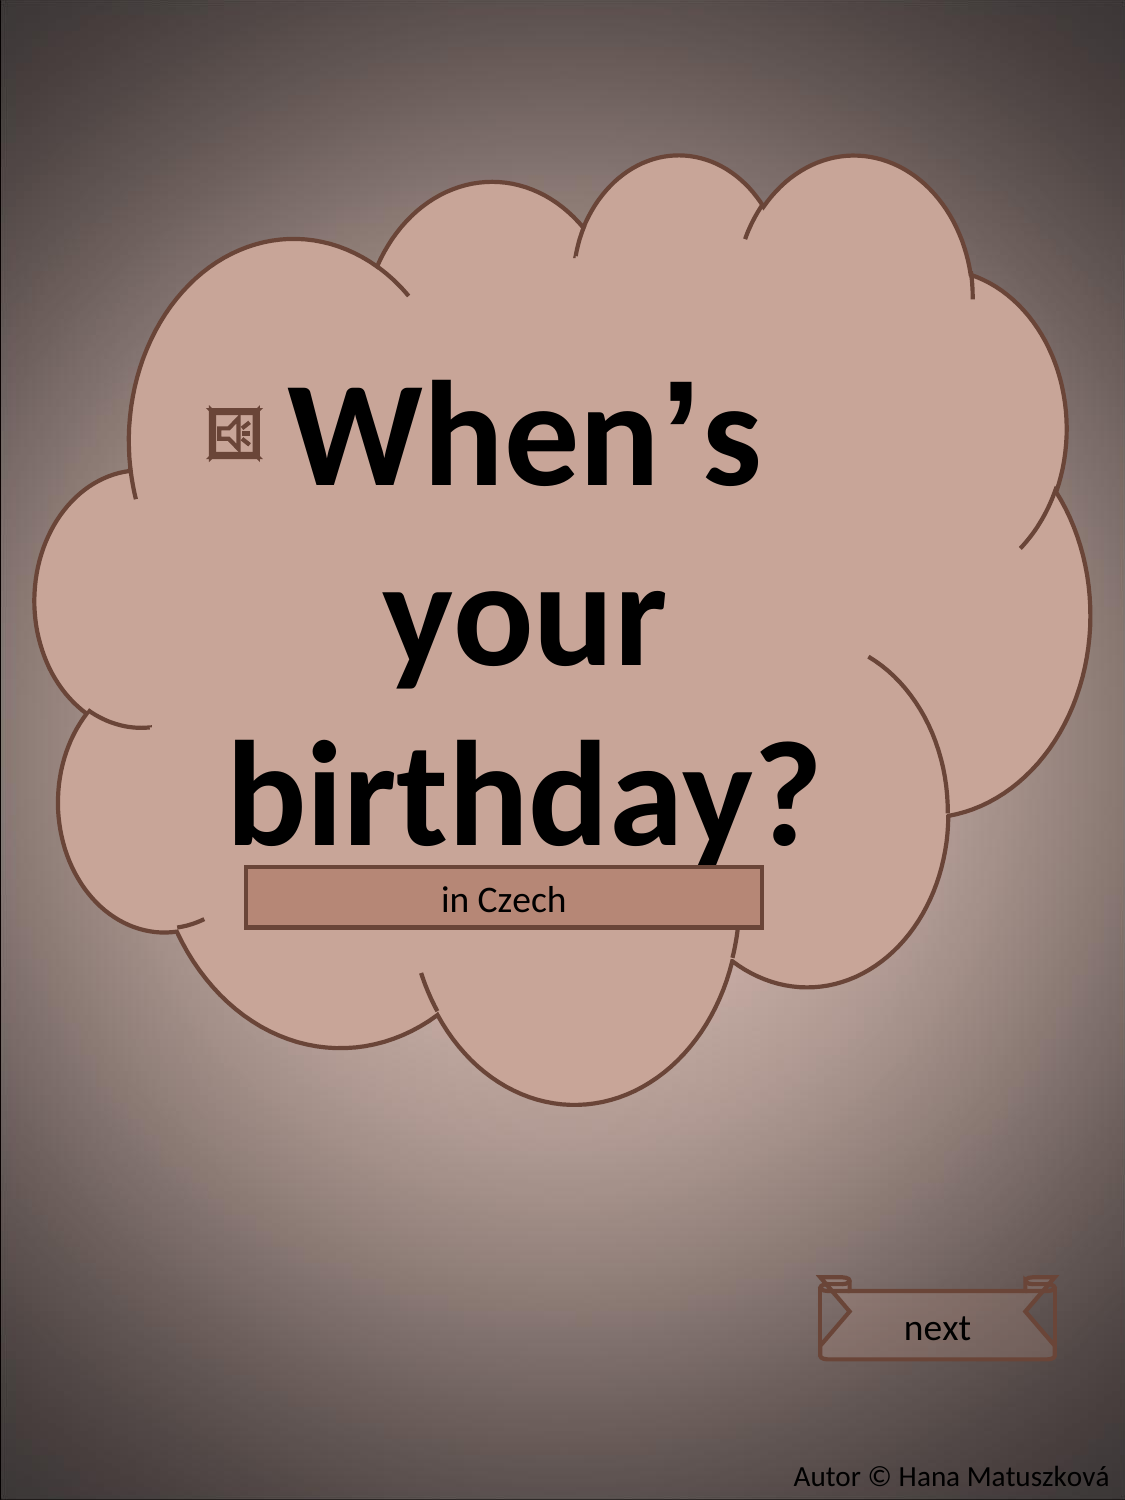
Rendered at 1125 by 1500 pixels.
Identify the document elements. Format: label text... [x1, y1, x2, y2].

text_box next [820, 1277, 1055, 1360]
text_box Kdy máš narozeniny? [260, 855, 771, 931]
picture [0, 0, 1125, 1500]
text_box Autor © Hana Matuszková [778, 1449, 1125, 1500]
text_box in Czech [246, 867, 762, 928]
text_box When’s your birthday? [34, 155, 1091, 1105]
